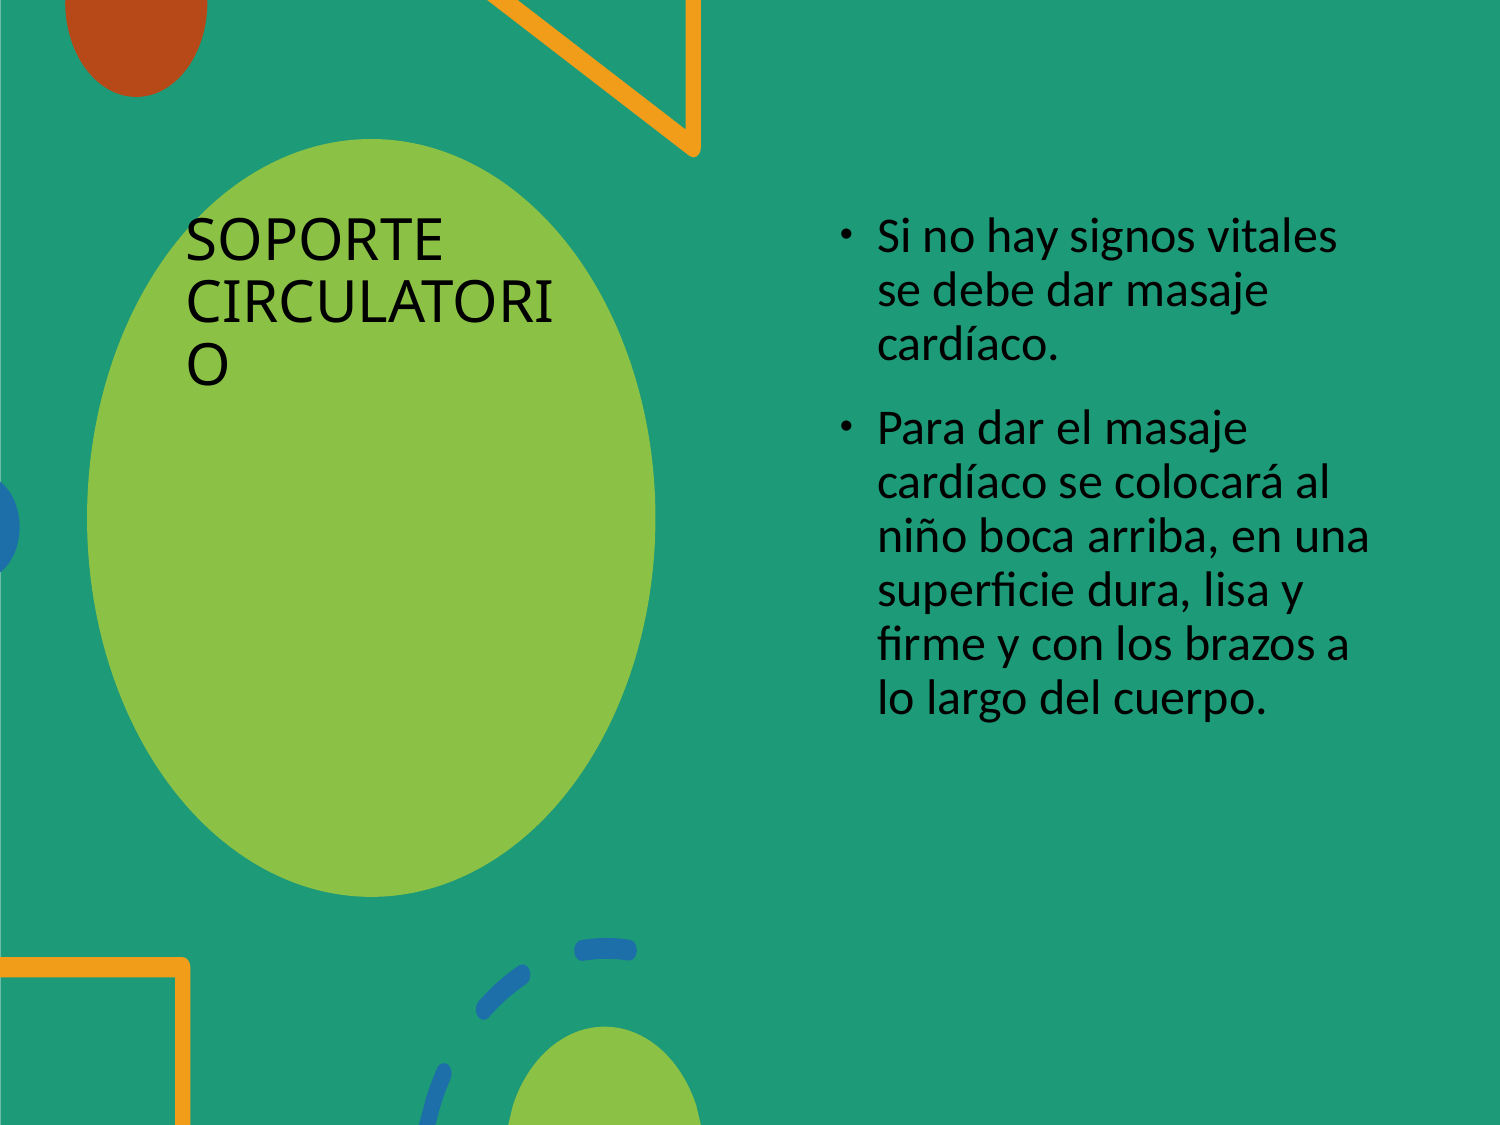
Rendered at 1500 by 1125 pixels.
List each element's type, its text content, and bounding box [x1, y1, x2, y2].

title SOPORTE CIRCULATORIO [170, 202, 570, 870]
list Si no hay signos vitales se debe dar masaje cardíaco. Para dar el masaje cardíaco se colocará al niño boca arriba, en una superficie dura, lisa y firme y con los brazos a lo largo del cuerpo. [750, 202, 1397, 937]
text_box [0, 0, 1500, 1125]
